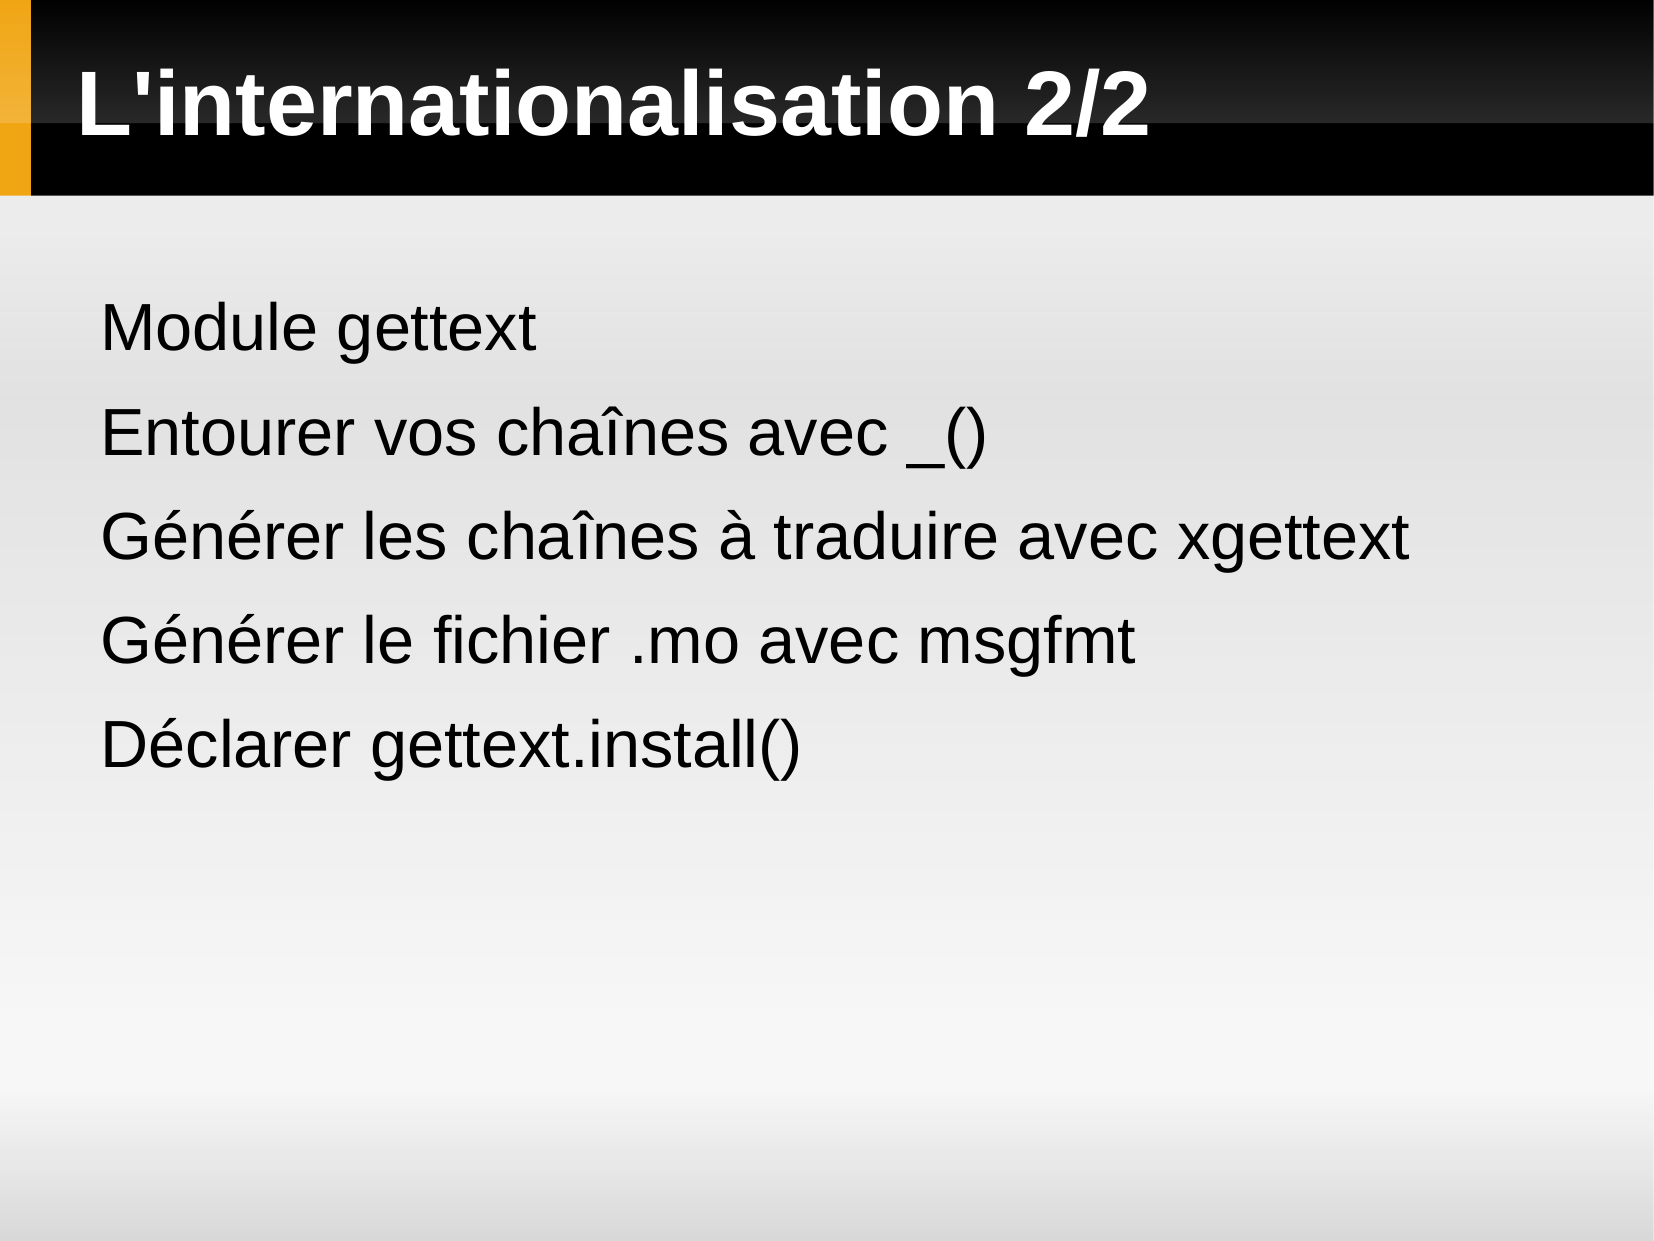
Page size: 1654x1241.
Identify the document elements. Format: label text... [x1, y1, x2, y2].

title L'internationalisation 2/2 [76, 7, 1565, 200]
picture [0, 0, 1654, 1241]
list Module gettext Entourer vos chaînes avec _() Générer les chaînes à traduire avec xgettext Générer le fichier .mo avec msgfmt Déclarer gettext.install() [82, 290, 1571, 1094]
